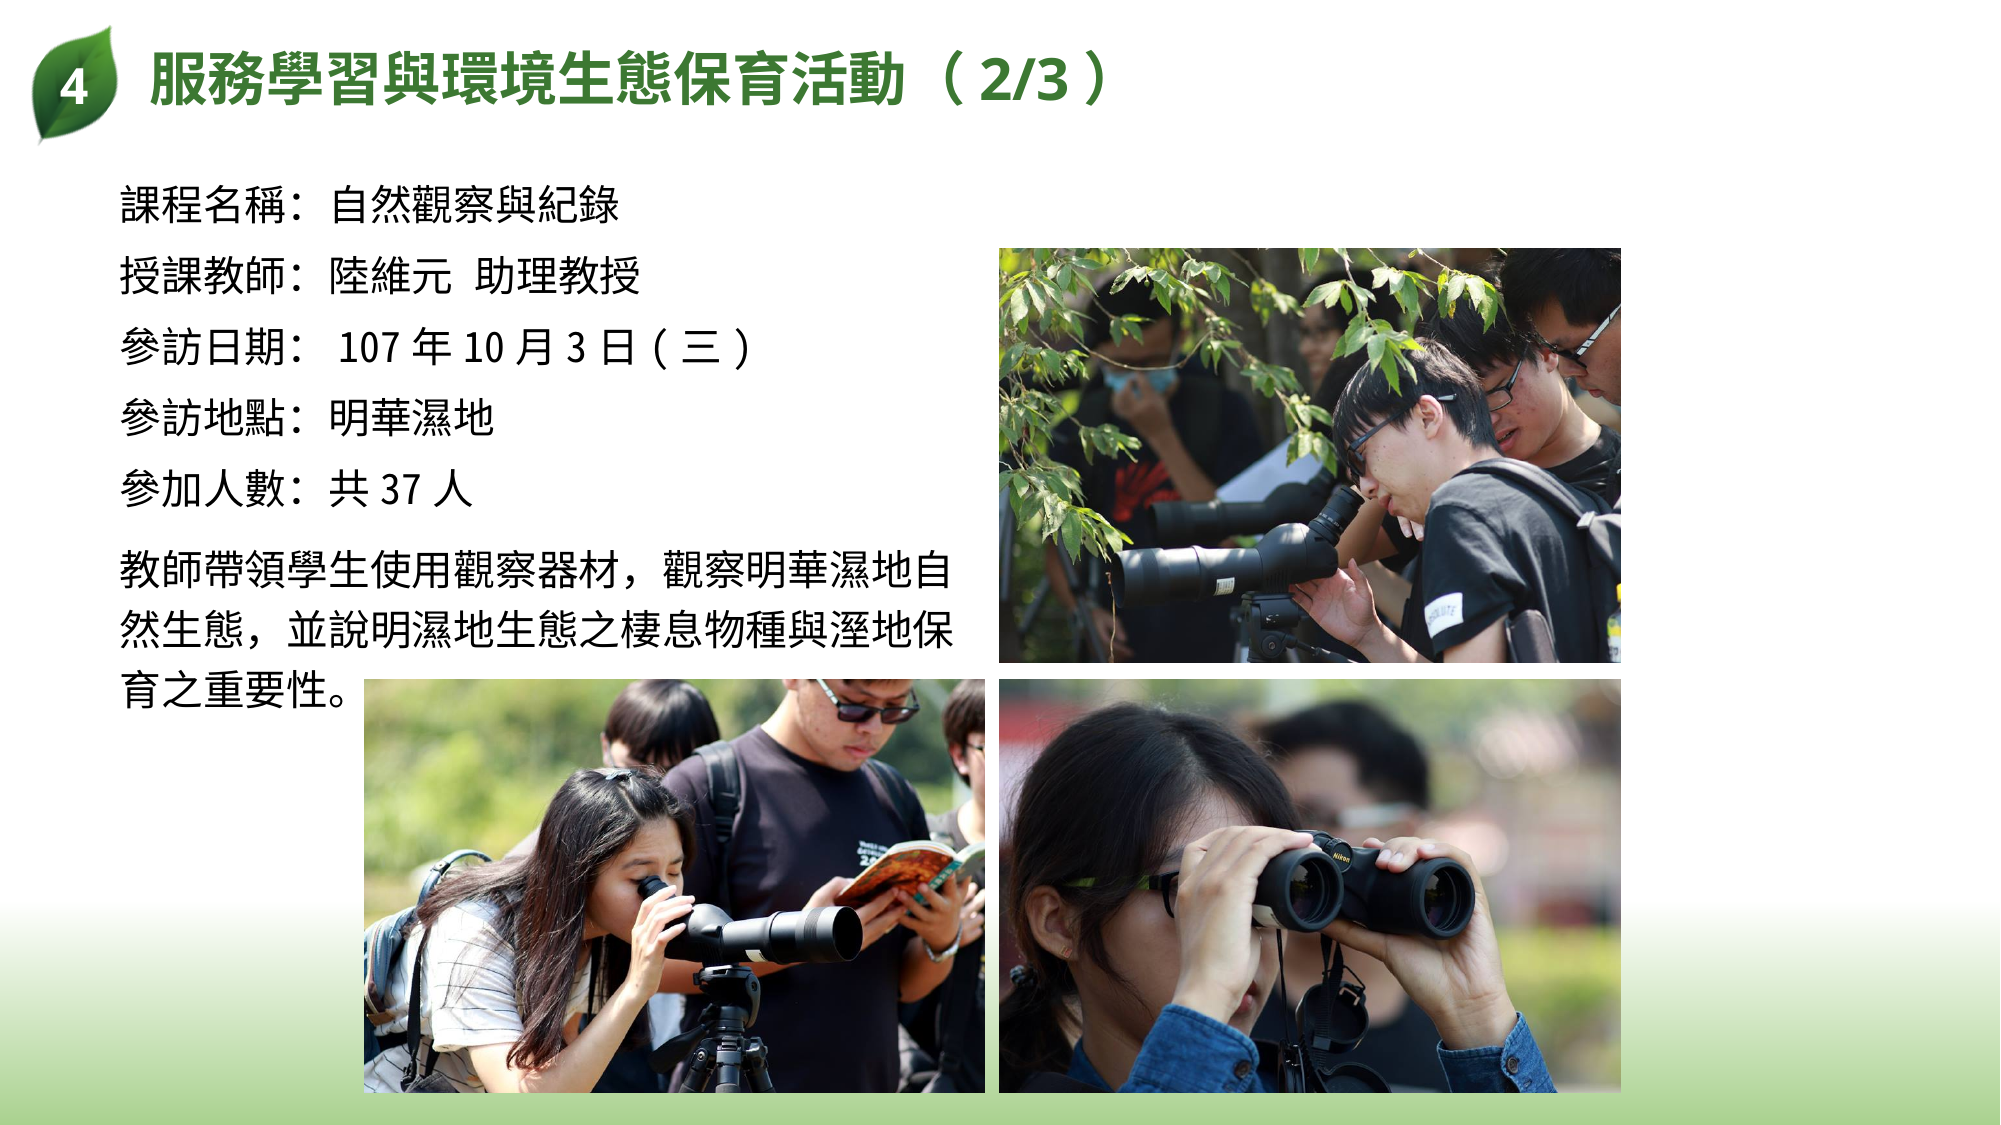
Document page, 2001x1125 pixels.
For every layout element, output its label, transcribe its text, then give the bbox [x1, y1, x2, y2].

picture [999, 679, 1621, 1093]
picture [364, 679, 985, 1093]
text_box 服務學習與環境生態保育活動（2/3） [135, 34, 1157, 120]
text_box 4 [44, 47, 104, 123]
picture [999, 248, 1621, 663]
picture [0, 56, 98, 167]
picture [50, 4, 135, 114]
list 課程名稱：自然觀察與紀錄 授課教師：陸維元 助理教授 參訪日期：107年10月3日(三) 參訪地點：明華濕地 參加人數：共37人 教師帶領學生使用觀察器材，觀察明華濕地自然生態，並說明濕地生態之棲息物種與溼地保育之重要性。 [104, 171, 971, 693]
